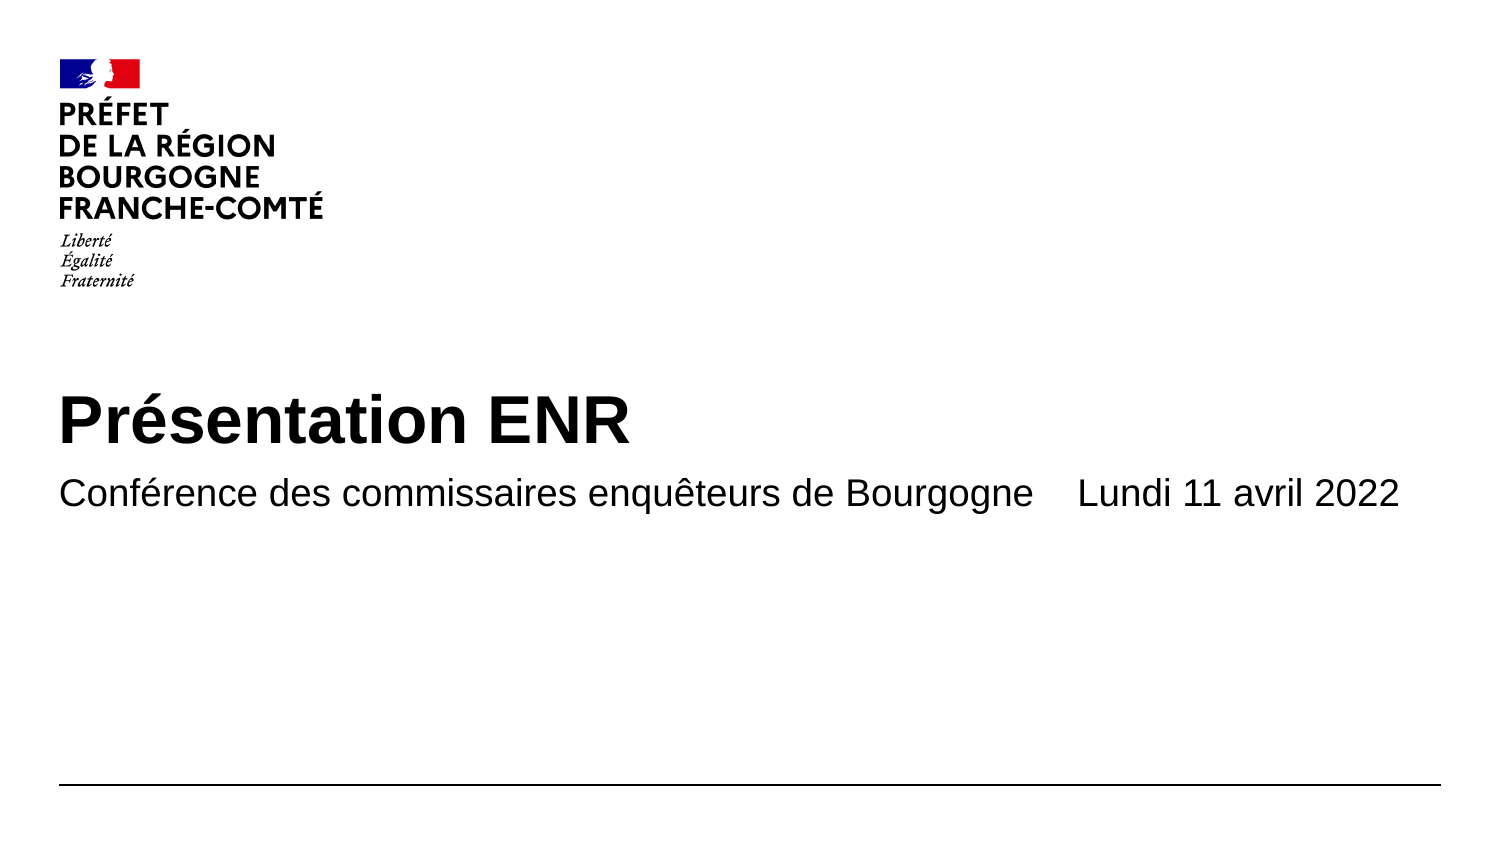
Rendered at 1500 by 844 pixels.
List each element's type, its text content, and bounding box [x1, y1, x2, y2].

picture [59, 58, 323, 287]
list Présentation ENR Conférence des commissaires enquêteurs de Bourgogne Lundi 11 avril 2022 [59, 384, 1441, 726]
